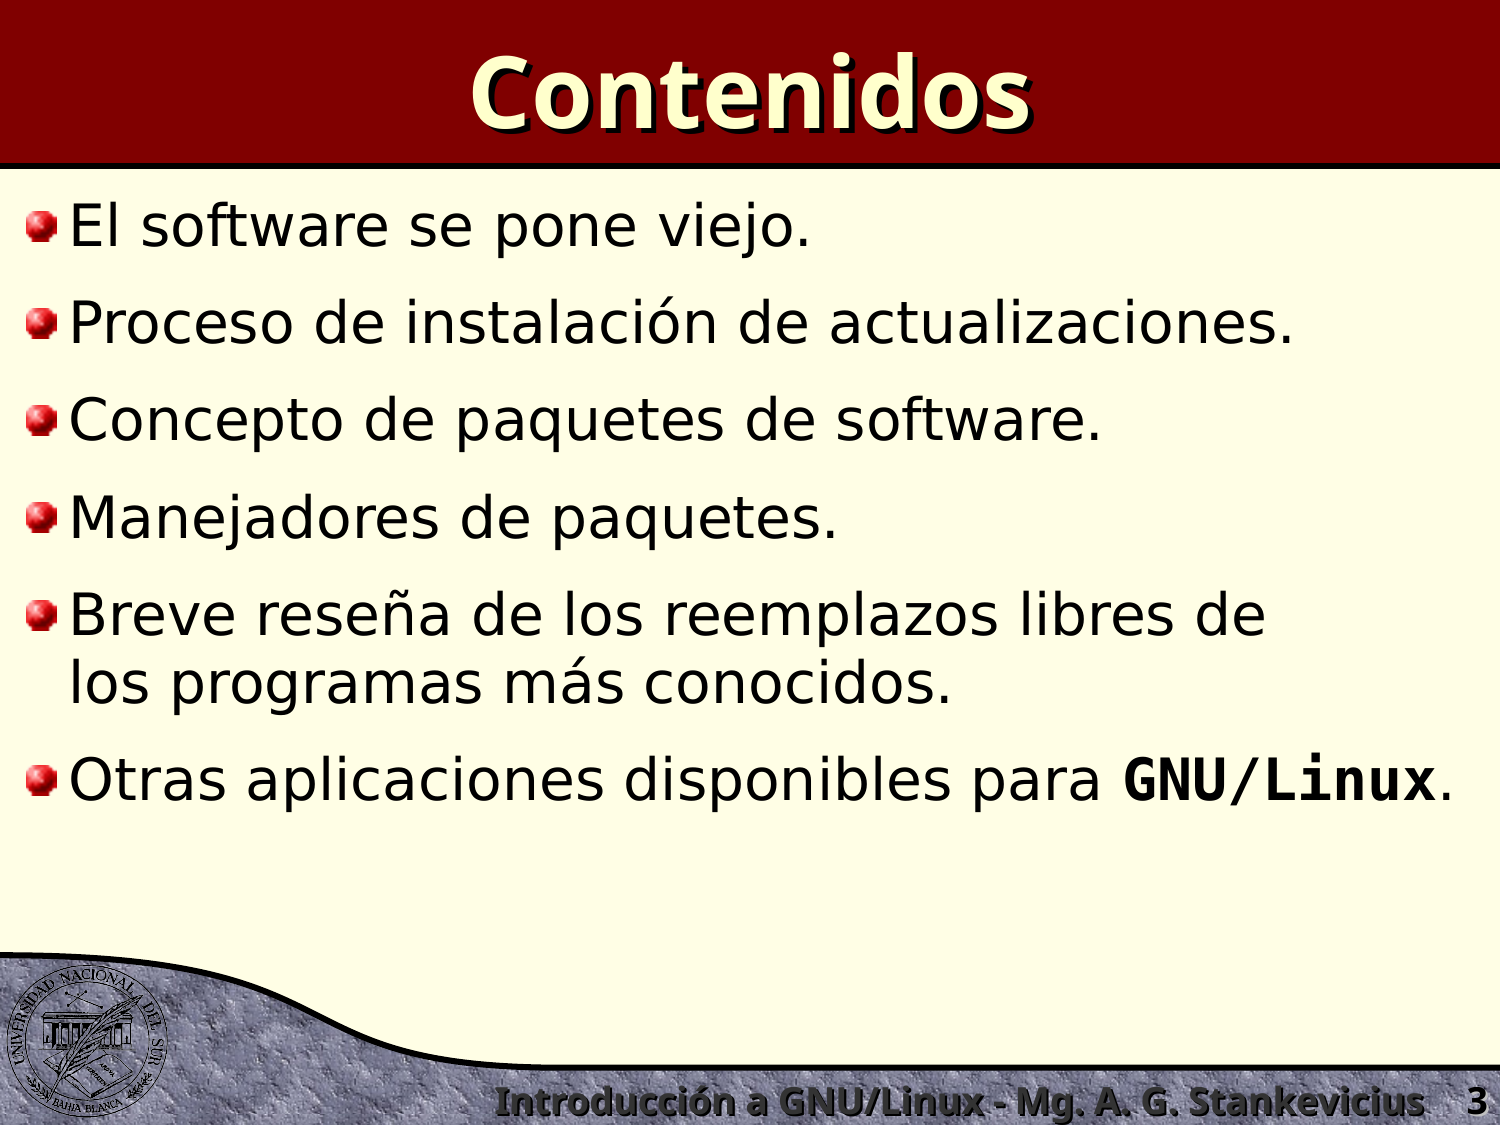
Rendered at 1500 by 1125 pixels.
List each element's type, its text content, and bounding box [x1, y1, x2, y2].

picture [1059, 1100, 1065, 1110]
title Contenidos [15, 12, 1485, 153]
list El software se pone viejo. Proceso de instalación de actualizaciones. Concepto de paquetes de software. Manejadores de paquetes. Breve reseña de los reemplazos libres de los programas más conocidos. Otras aplicaciones disponibles para GNU/Linux. [11, 192, 1486, 935]
picture [0, 956, 1500, 1125]
